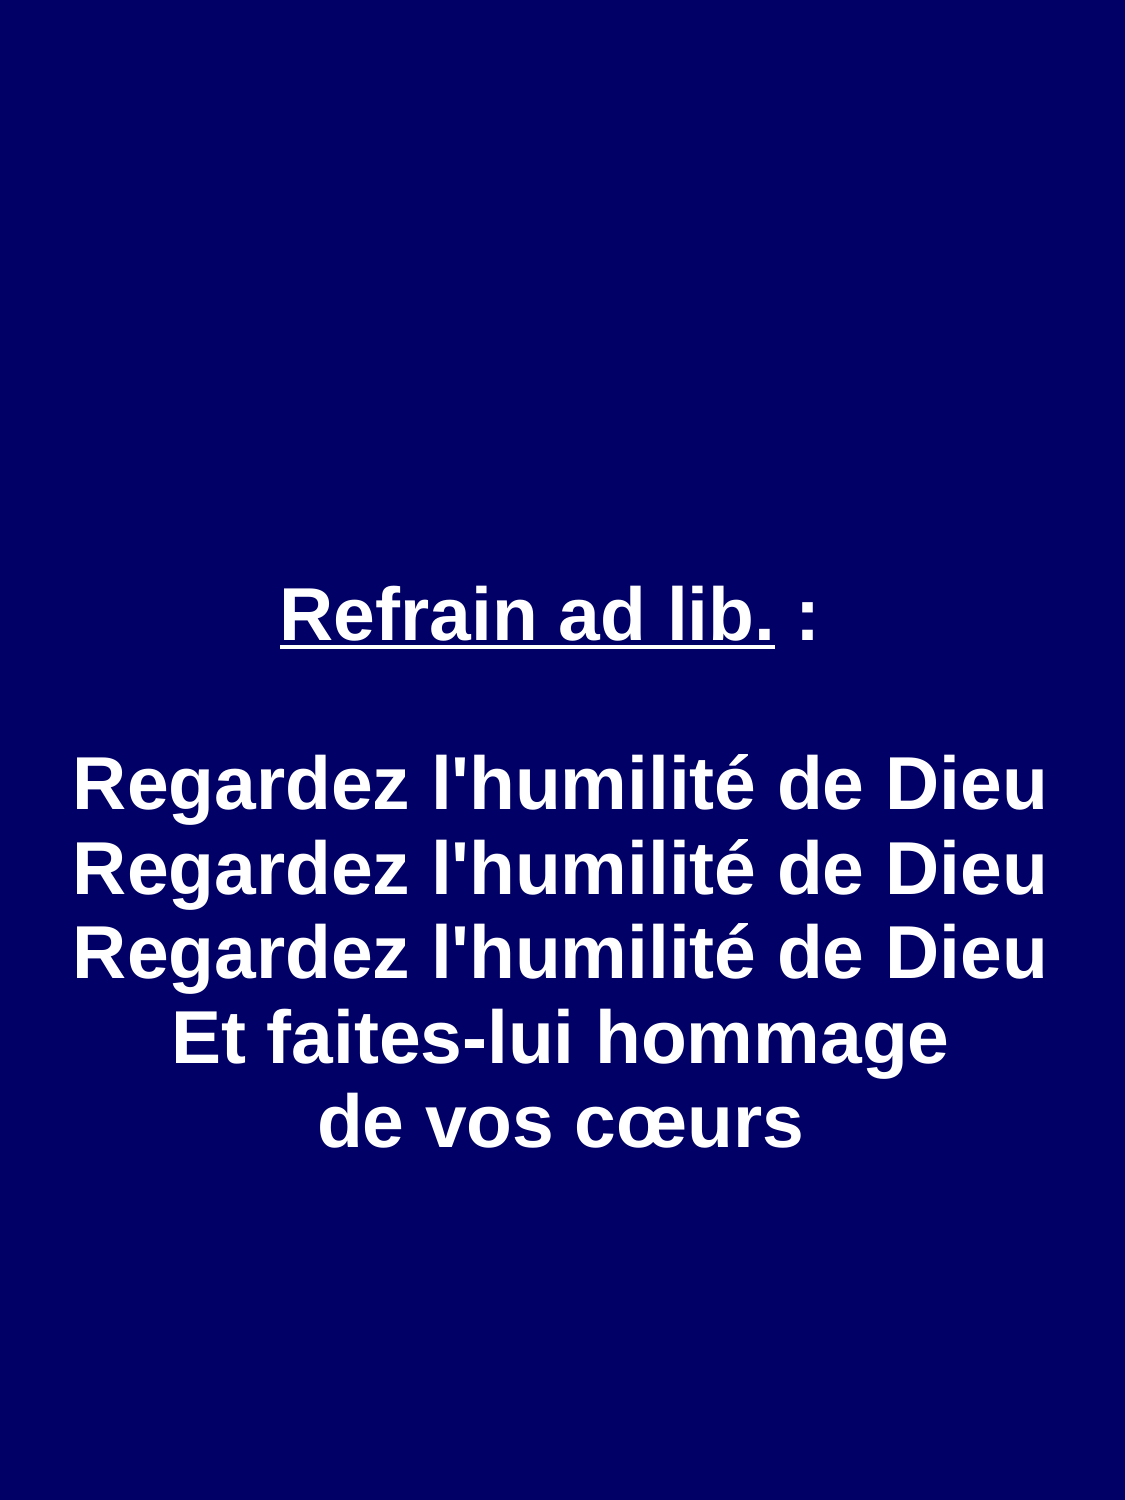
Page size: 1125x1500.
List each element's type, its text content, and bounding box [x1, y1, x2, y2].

text_box Refrain ad lib. : Regardez l'humilité de Dieu Regardez l'humilité de Dieu Regardez l'humilité de Dieu Et faites-lui hommage de vos cœurs [11, 35, 1110, 1441]
